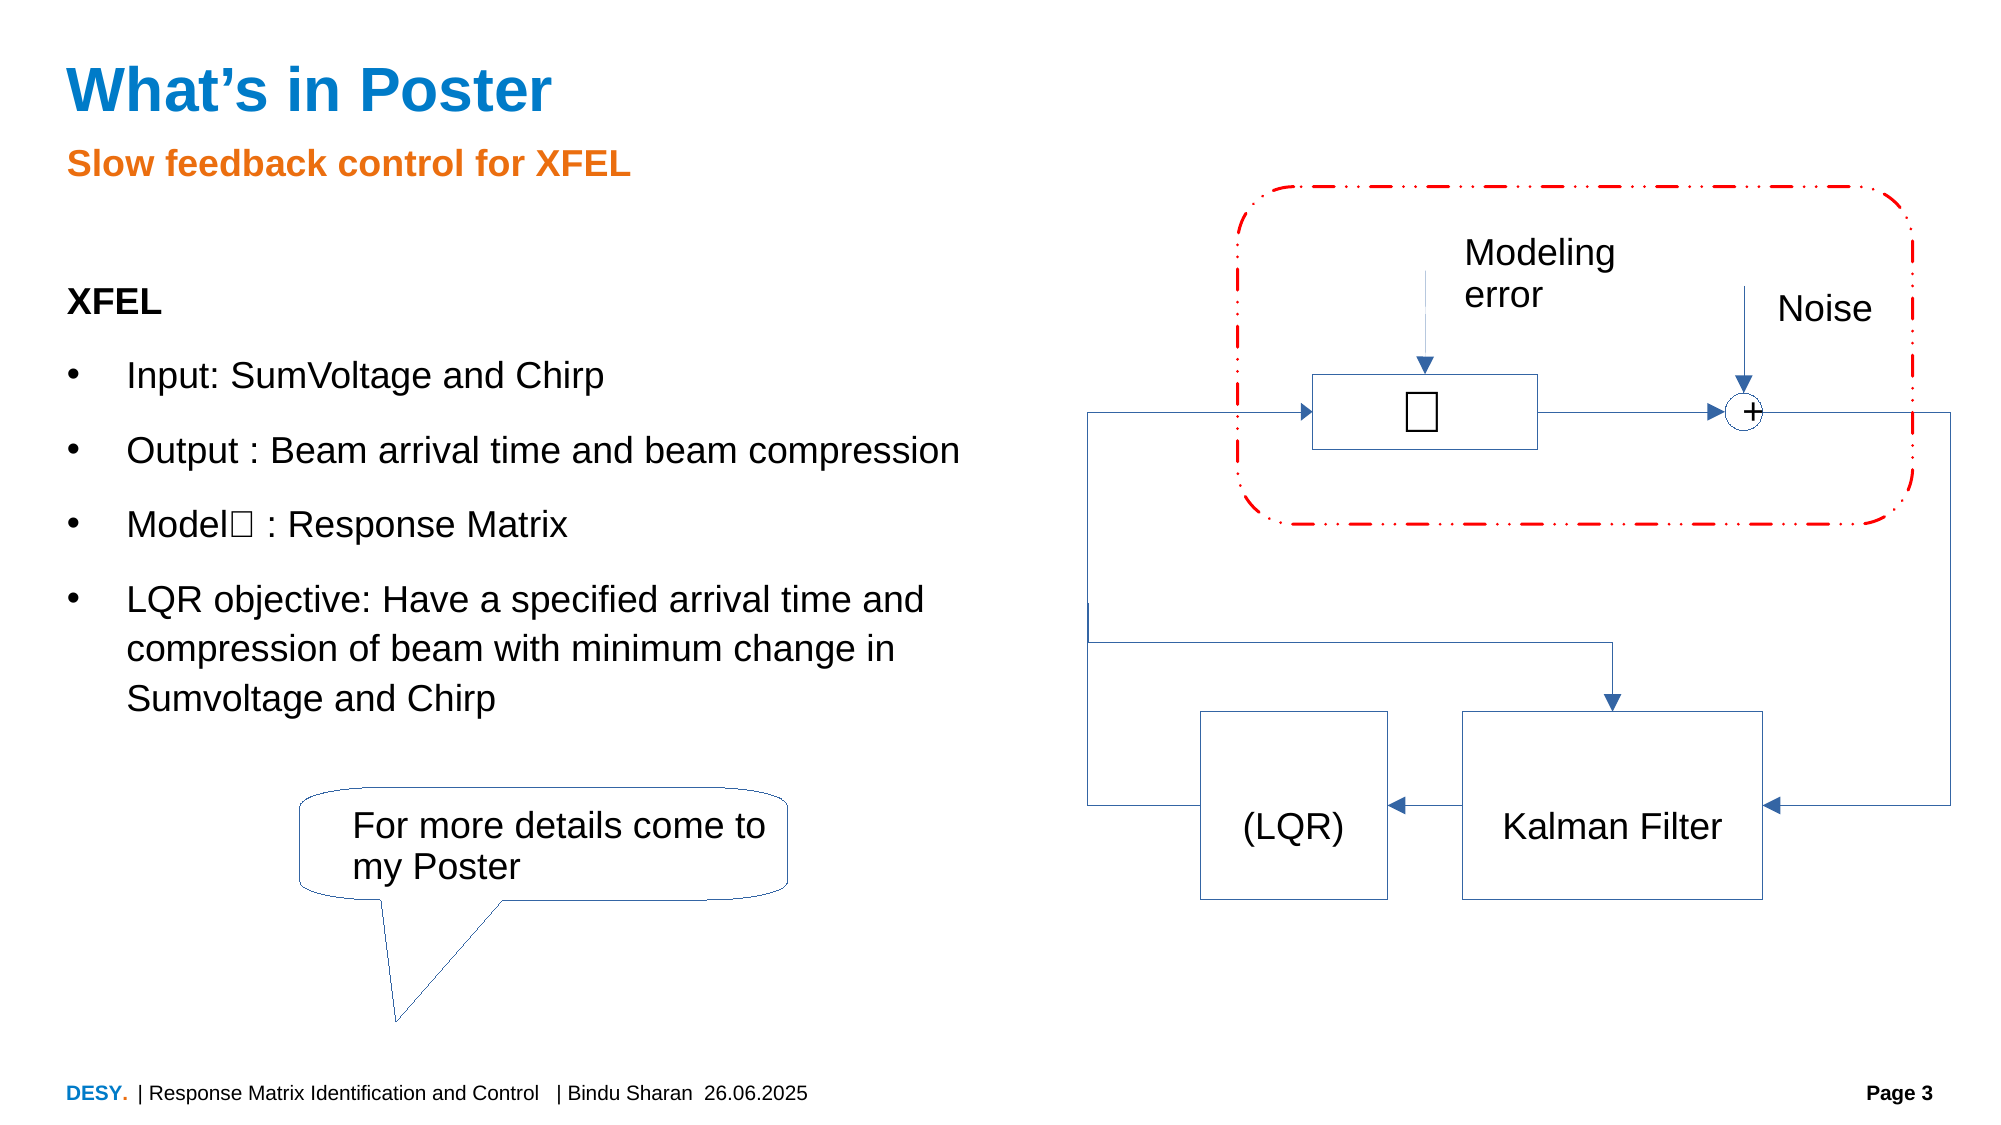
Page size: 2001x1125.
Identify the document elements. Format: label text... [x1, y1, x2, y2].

text_box [1237, 186, 1913, 525]
list XFEL Input: SumVoltage and Chirp Output : Beam arrival time and beam compression Model🧠 : Response Matrix LQR objective: Have a specified arrival time and compression of beam with minimum change in Sumvoltage and Chirp [66, 272, 989, 676]
text_box Kalman Filter [1462, 711, 1763, 900]
text_box [299, 787, 788, 1022]
title What’s in Poster [66, 57, 1933, 132]
text_box Noise [1913, 279, 1926, 379]
text_box (LQR) [1200, 711, 1388, 900]
list Slow feedback control for XFEL [66, 134, 1933, 197]
